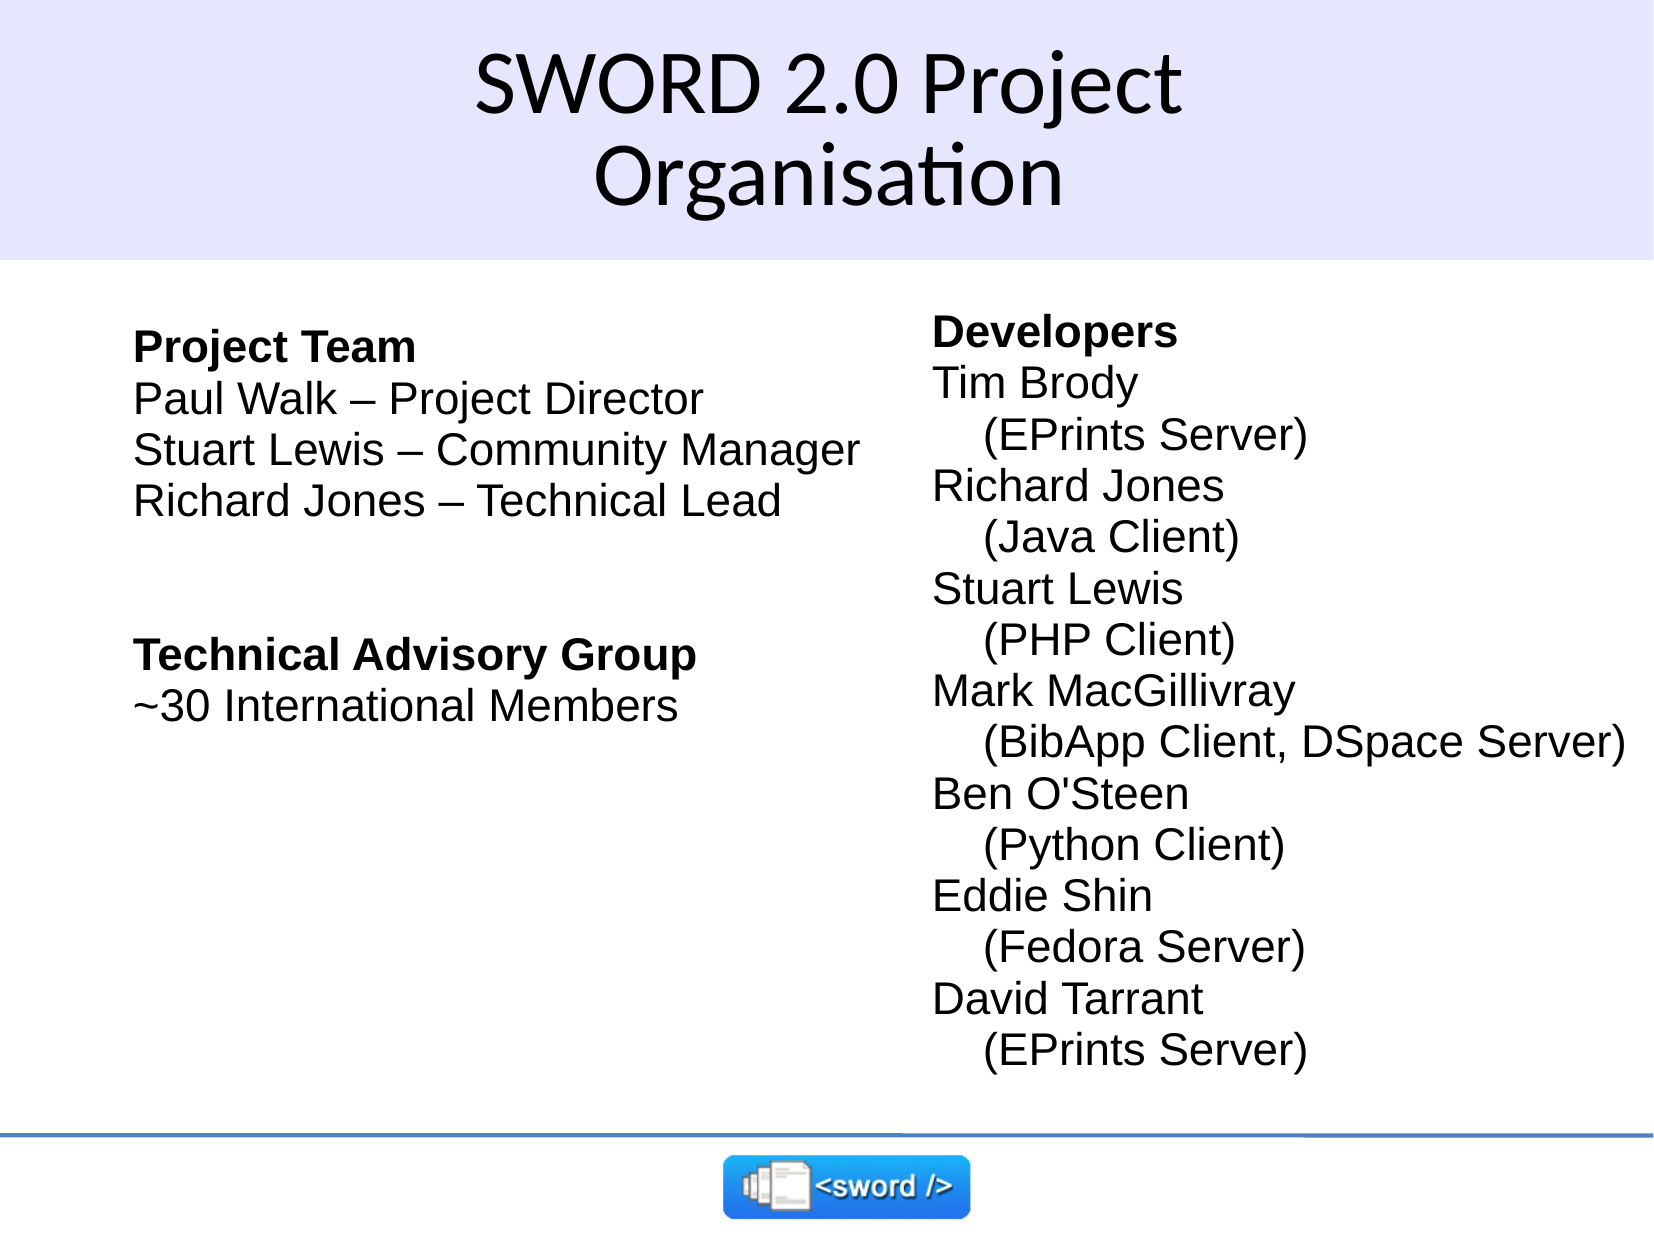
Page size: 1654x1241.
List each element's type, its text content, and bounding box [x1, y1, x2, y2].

picture [722, 1154, 973, 1223]
text_box Project Team Paul Walk – Project Director Stuart Lewis – Community Manager Richard Jones – Technical Lead Technical Advisory Group ~30 International Members [118, 313, 877, 781]
text_box Developers Tim Brody (EPrints Server) Richard Jones (Java Client) Stuart Lewis (PHP Client) Mark MacGillivray (BibApp Client, DSpace Server) Ben O'Steen (Python Client) Eddie Shin (Fedora Server) David Tarrant (EPrints Server) [917, 298, 1643, 1083]
text_box SWORD 2.0 Project Organisation [362, 30, 1297, 245]
